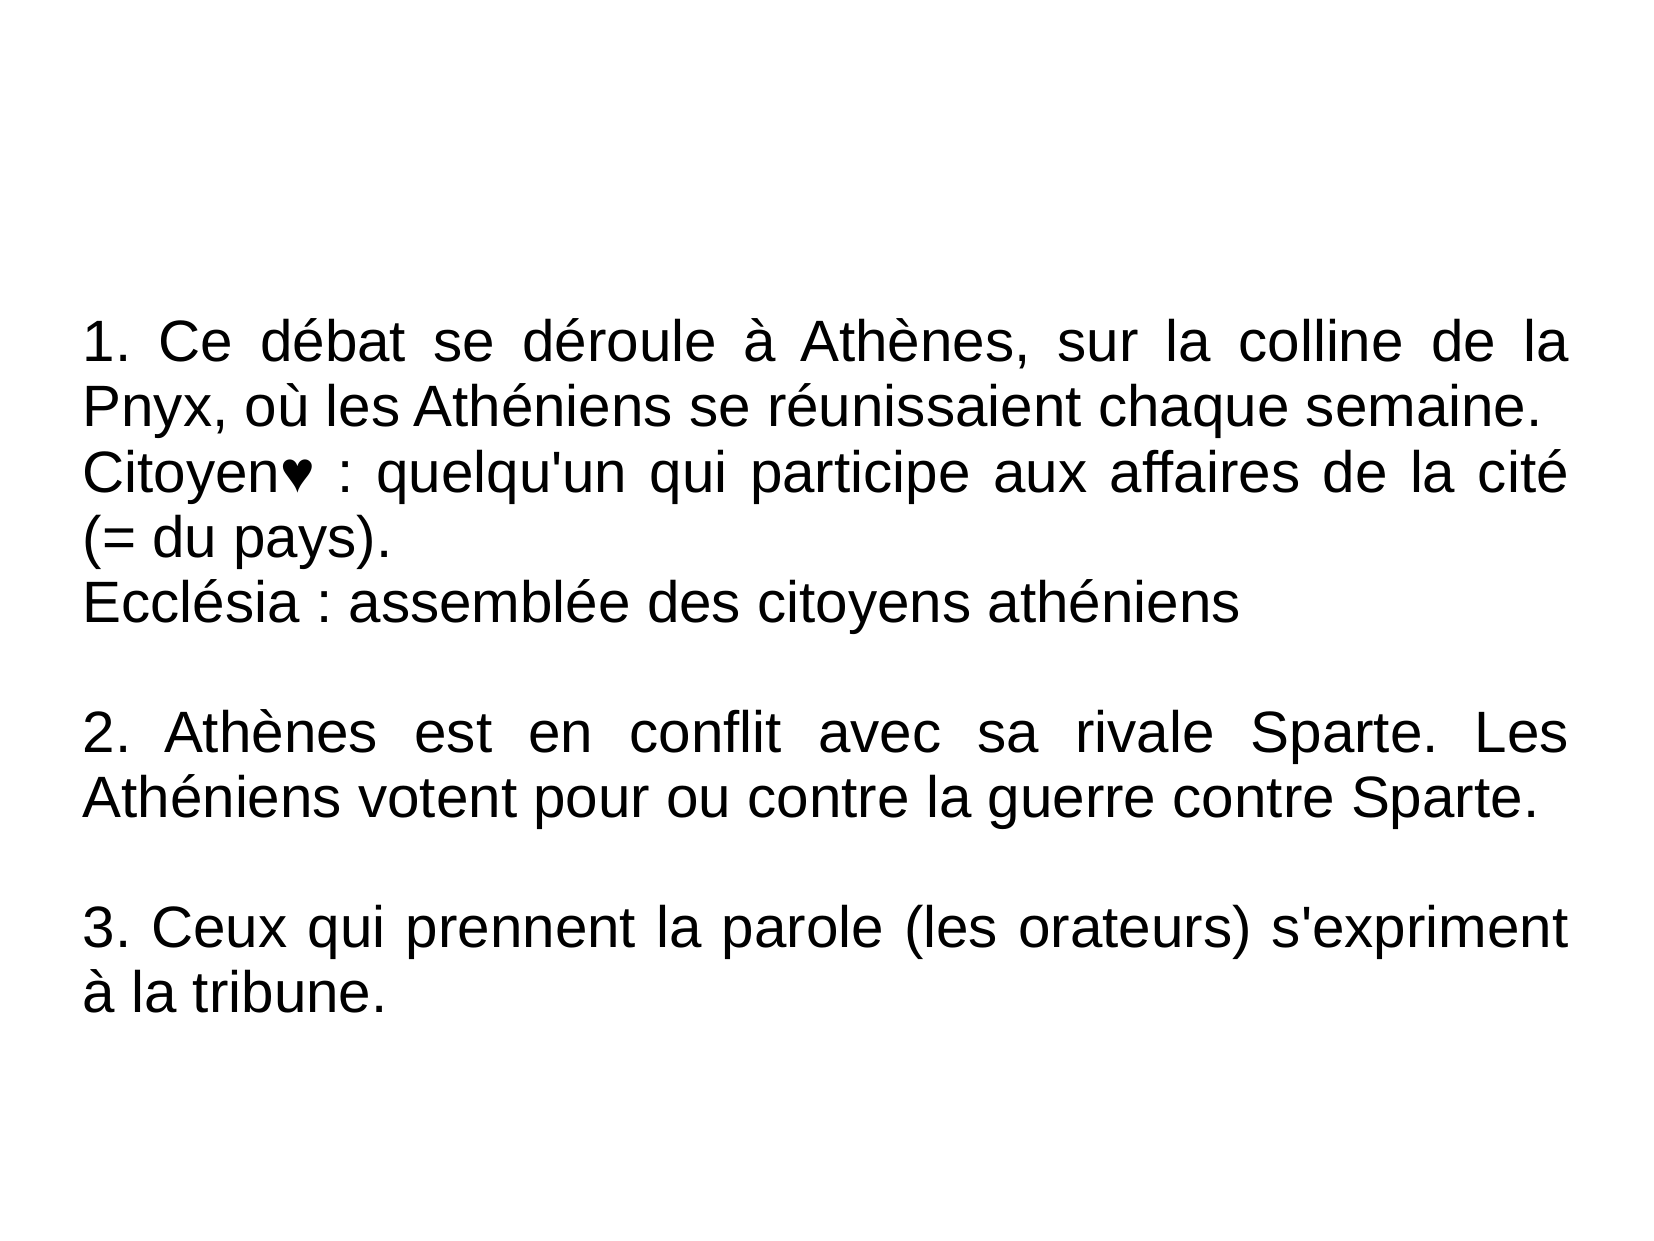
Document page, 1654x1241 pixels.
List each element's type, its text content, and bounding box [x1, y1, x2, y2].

subtitle 1. Ce débat se déroule à Athènes, sur la colline de la Pnyx, où les Athéniens se réunissaient chaque semaine. Citoyen♥ : quelqu'un qui participe aux affaires de la cité (= du pays). Ecclésia : assemblée des citoyens athéniens 2. Athènes est en conflit avec sa rivale Sparte. Les Athéniens votent pour ou contre la guerre contre Sparte. 3. Ceux qui prennent la parole (les orateurs) s'expriment à la tribune. [82, 297, 1571, 1102]
